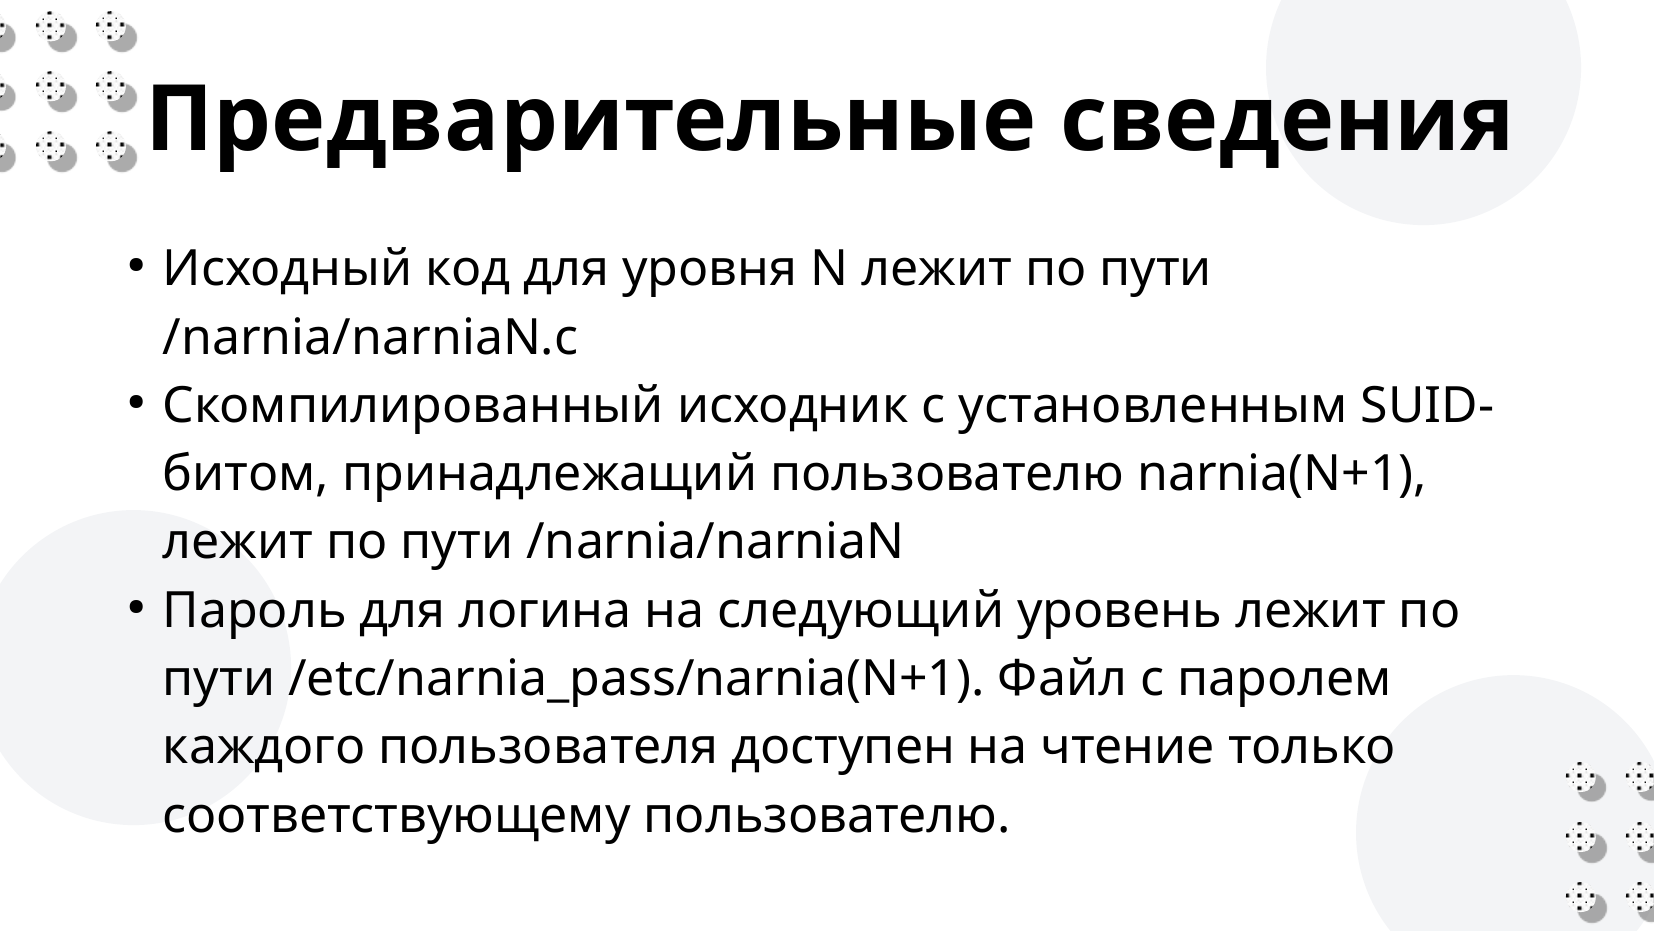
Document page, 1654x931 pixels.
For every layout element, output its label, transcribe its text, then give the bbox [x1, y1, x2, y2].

picture [0, 74, 6, 99]
picture [1565, 821, 1596, 853]
picture [1625, 761, 1654, 792]
picture [35, 11, 66, 42]
title Предварительные сведения [86, 37, 1576, 193]
picture [0, 14, 6, 39]
picture [1565, 882, 1596, 913]
picture [35, 131, 67, 162]
picture [0, 134, 7, 159]
picture [1625, 881, 1654, 912]
picture [95, 11, 126, 37]
text_box Исходный код для уровня N лежит по пути /narnia/narniaN.c Скомпилированный исходник с установленным SUID-битом, принадлежащий пользователю narnia(N+1), лежит по пути /narnia/narniaN Пароль для логина на следующий уровень лежит по пути /etc/narnia_pass/narnia(N+1). Файл с паролем каждого пользователя доступен на чтение только соответствующему пользователю. [112, 225, 1562, 855]
picture [1565, 761, 1596, 793]
picture [35, 71, 66, 102]
picture [1625, 821, 1654, 853]
